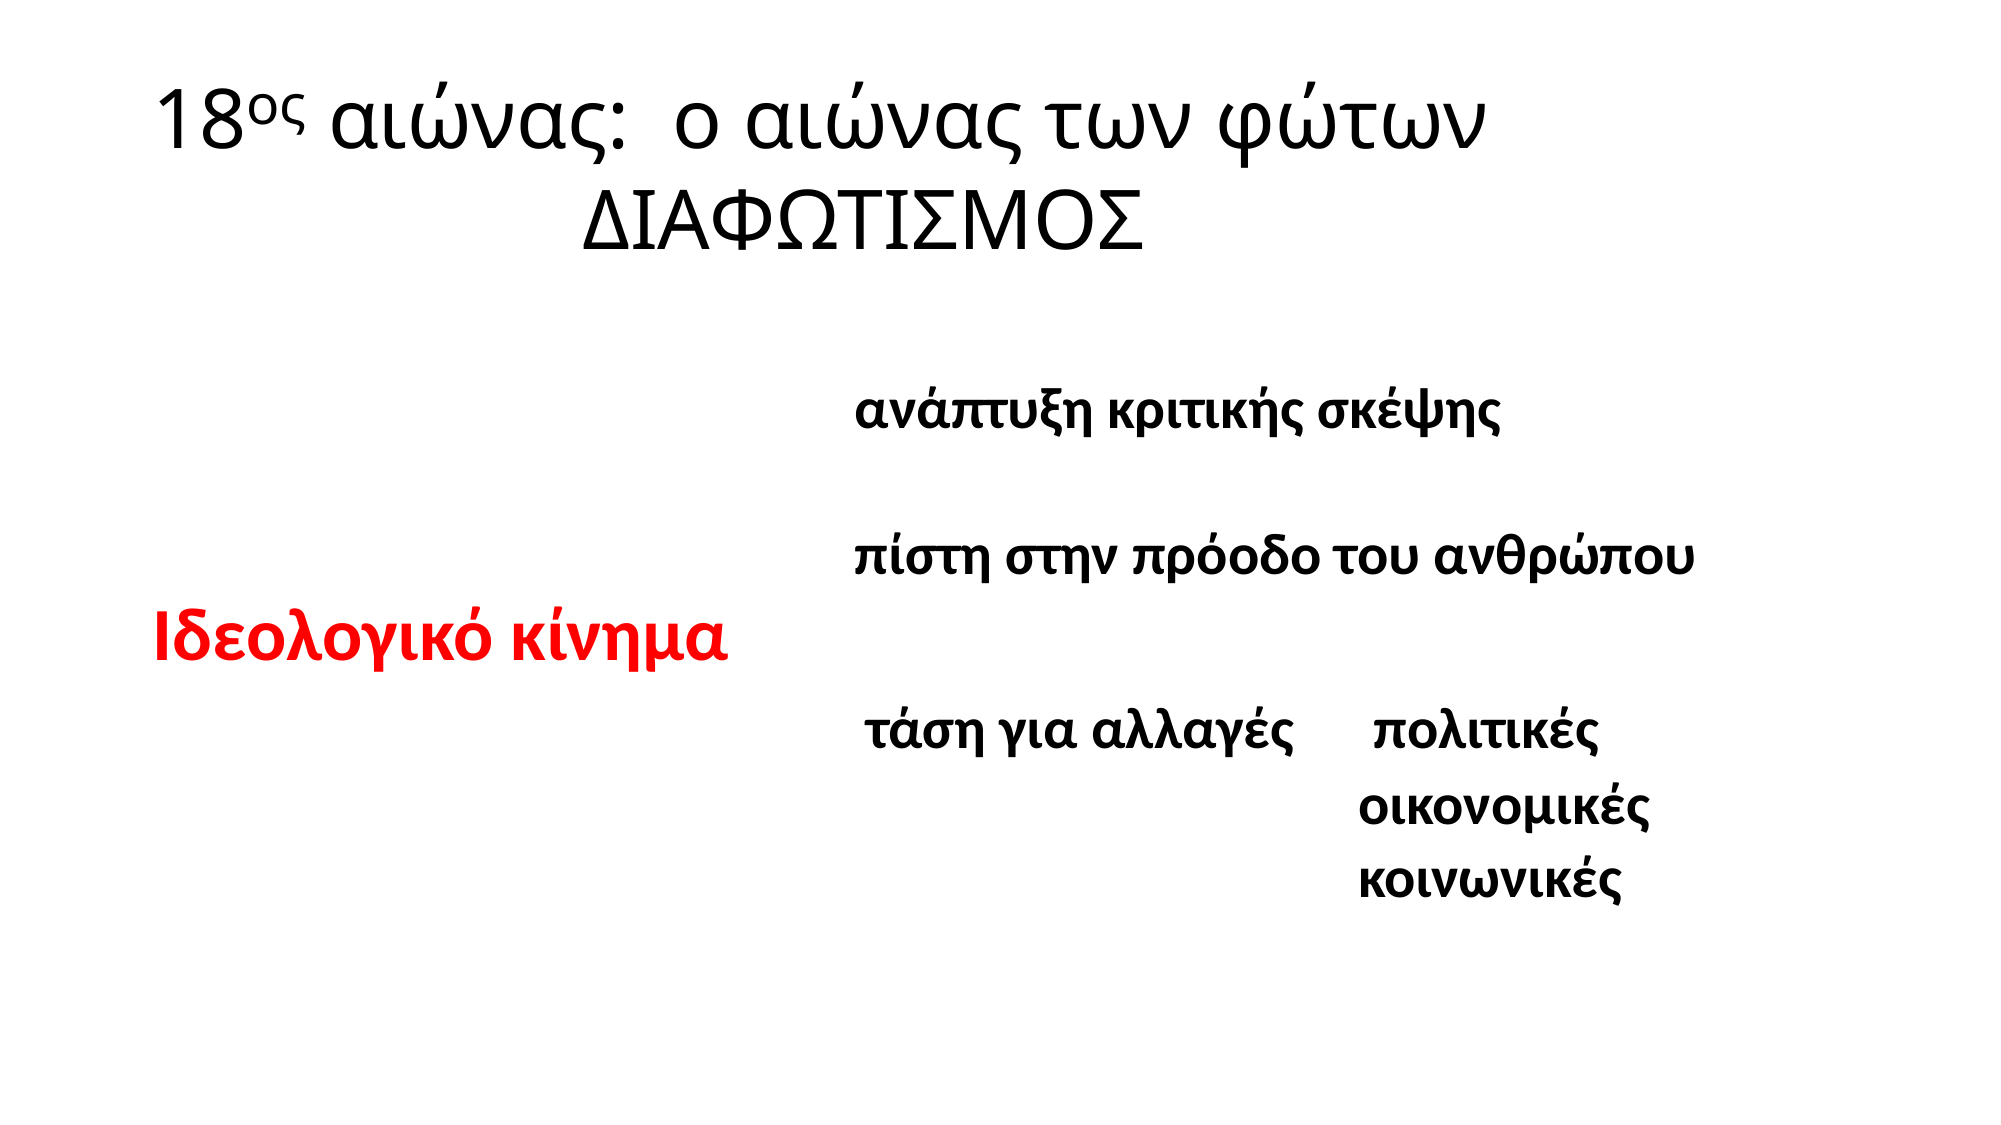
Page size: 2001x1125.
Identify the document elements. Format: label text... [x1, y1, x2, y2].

title 18ος αιώνας: ο αιώνας των φώτων ΔΙΑΦΩΤΙΣΜΟΣ [137, 59, 1863, 278]
list ανάπτυξη κριτικής σκέψης πίστη στην πρόοδο του ανθρώπου Ιδεολογικό κίνημα τάση για αλλαγές πολιτικές οικονομικές κοινωνικές [137, 299, 1863, 1014]
